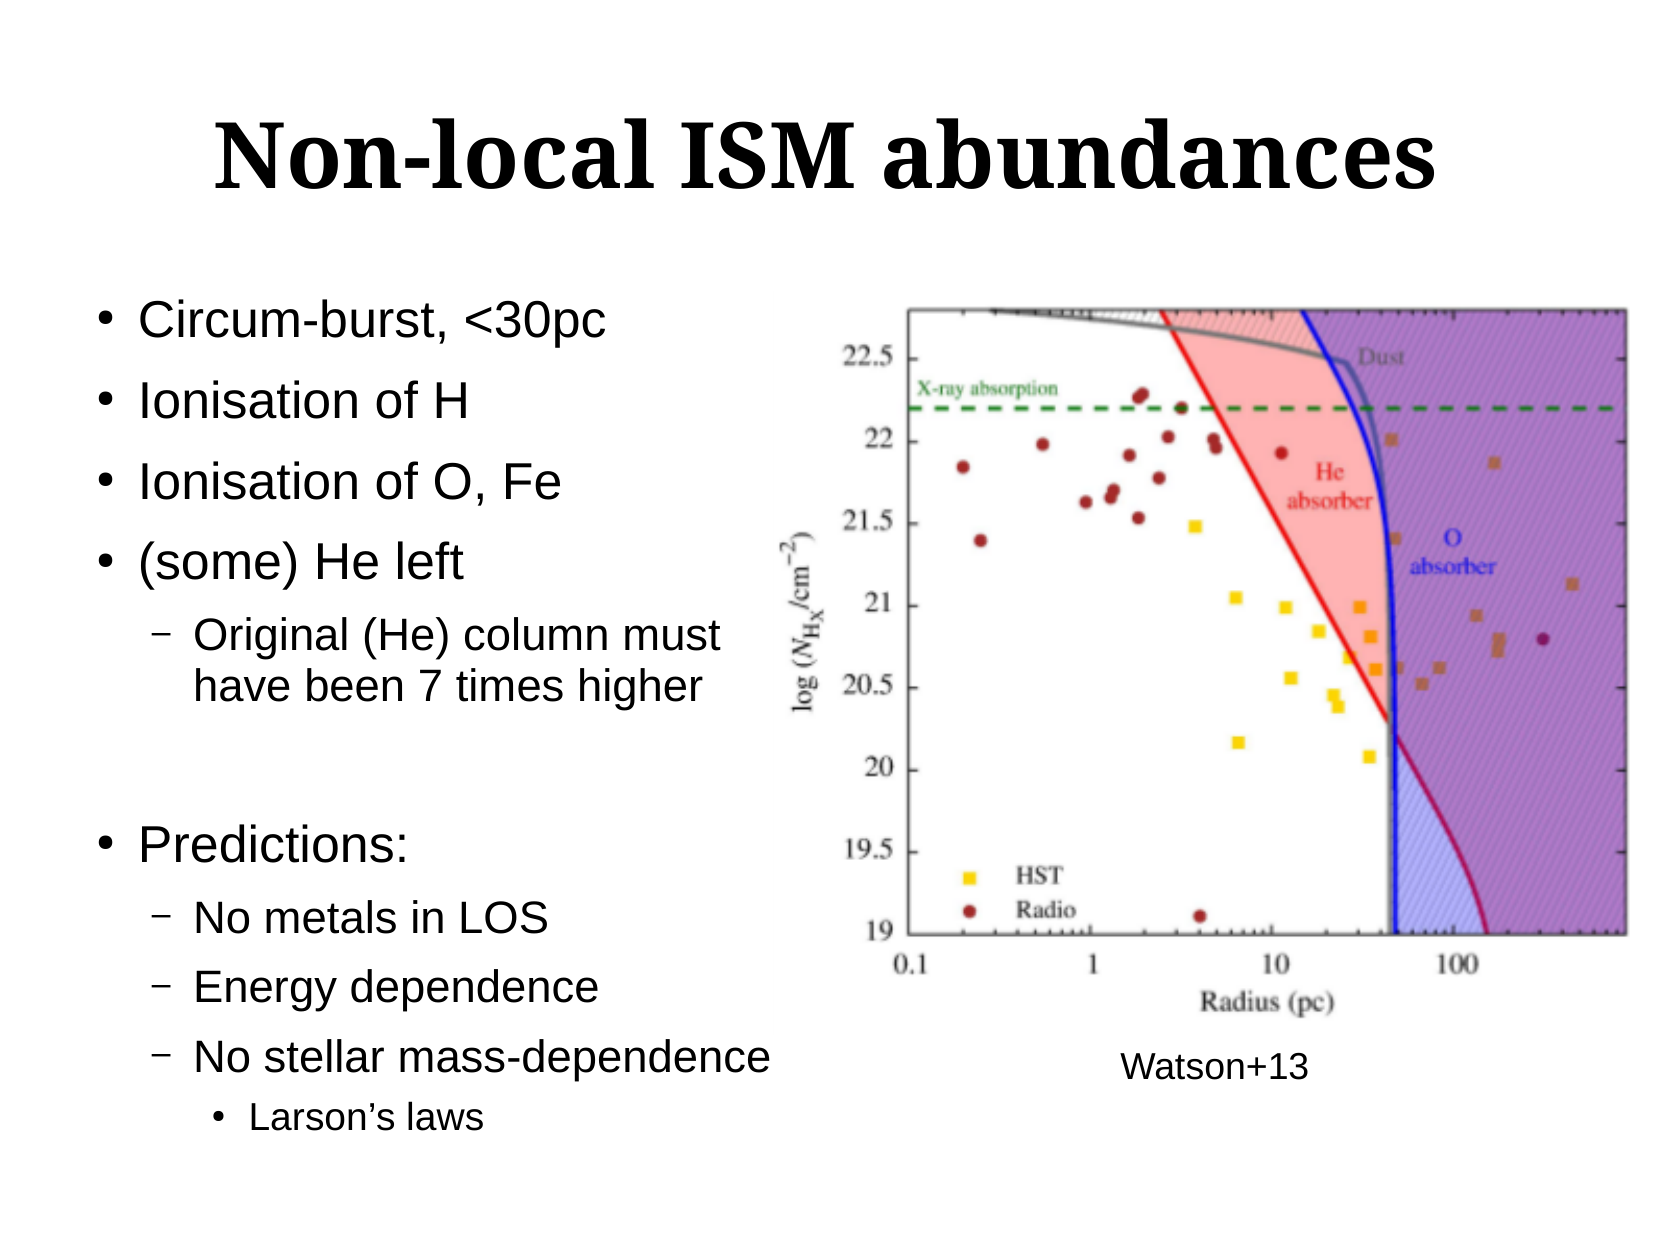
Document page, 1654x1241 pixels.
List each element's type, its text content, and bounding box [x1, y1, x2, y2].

text_box Watson+13 [900, 1038, 1531, 1096]
list Circum-burst, <30pc Ionisation of H Ionisation of O, Fe (some) He left Original (He) column must have been 7 times higher Predictions: No metals in LOS Energy dependence No stellar mass-dependence Larson’s laws [82, 290, 773, 1171]
picture [772, 291, 1636, 1036]
title Non-local ISM abundances [82, 49, 1571, 257]
